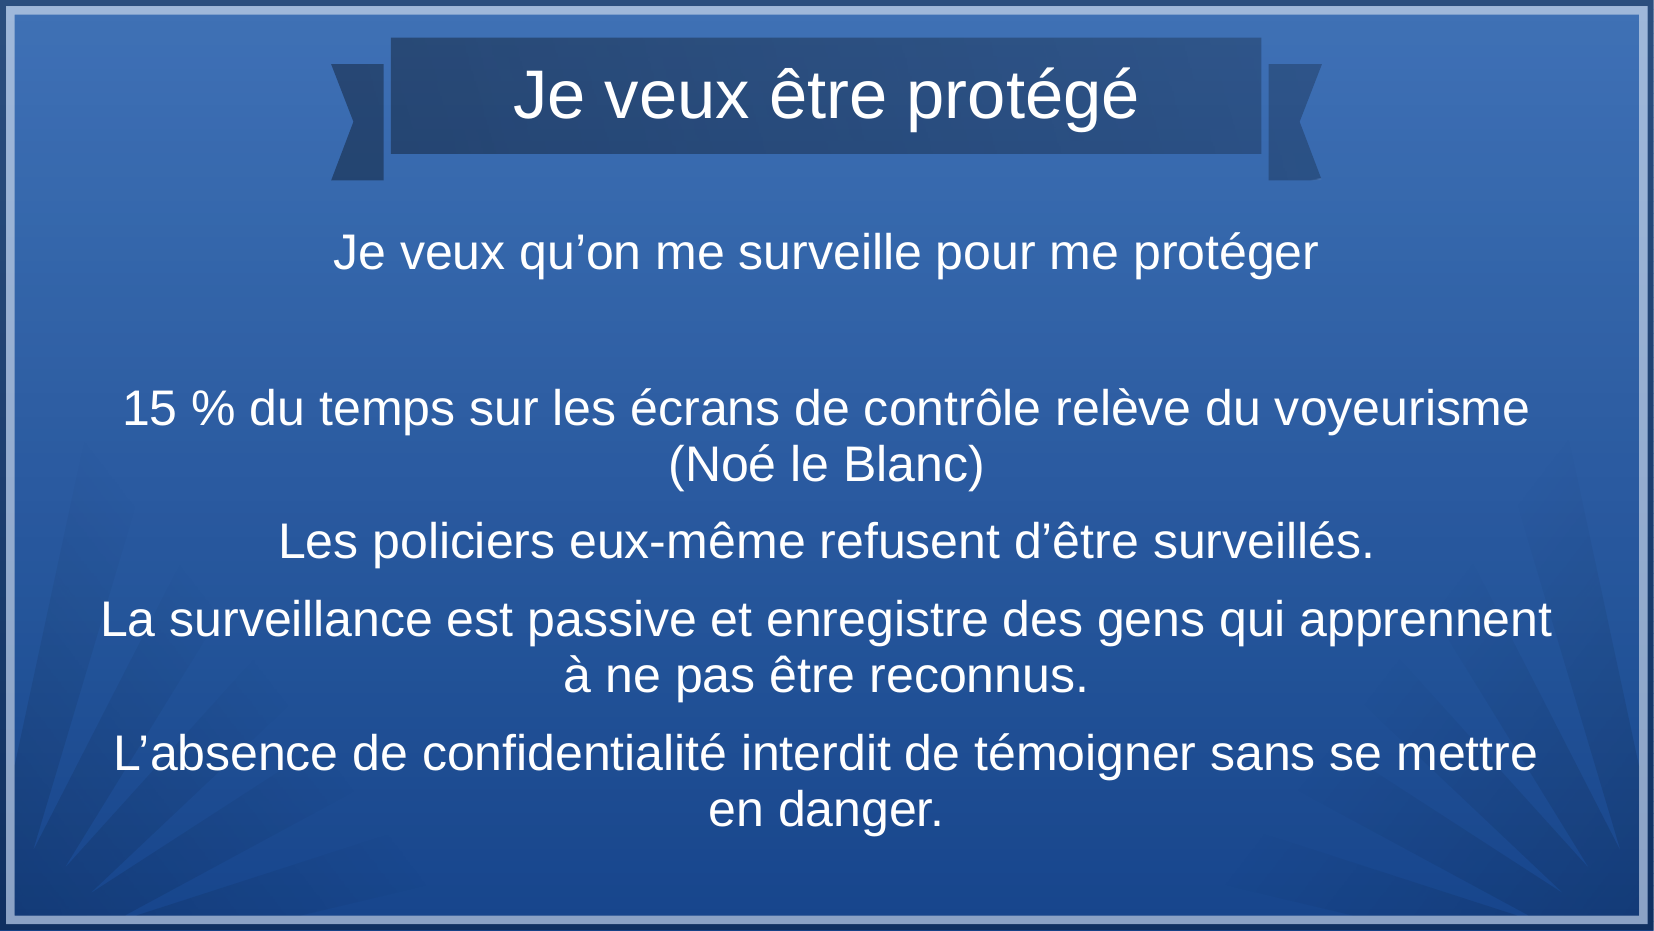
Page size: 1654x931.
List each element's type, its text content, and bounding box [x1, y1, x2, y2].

title Je veux être protégé [389, 35, 1264, 154]
list Je veux qu’on me surveille pour me protéger 15 % du temps sur les écrans de contrôle relève du voyeurisme (Noé le Blanc) Les policiers eux-même refusent d’être surveillés. La surveillance est passive et enregistre des gens qui apprennent à ne pas être reconnus. L’absence de confidentialité interdit de témoigner sans se mettre en danger. [82, 224, 1571, 848]
